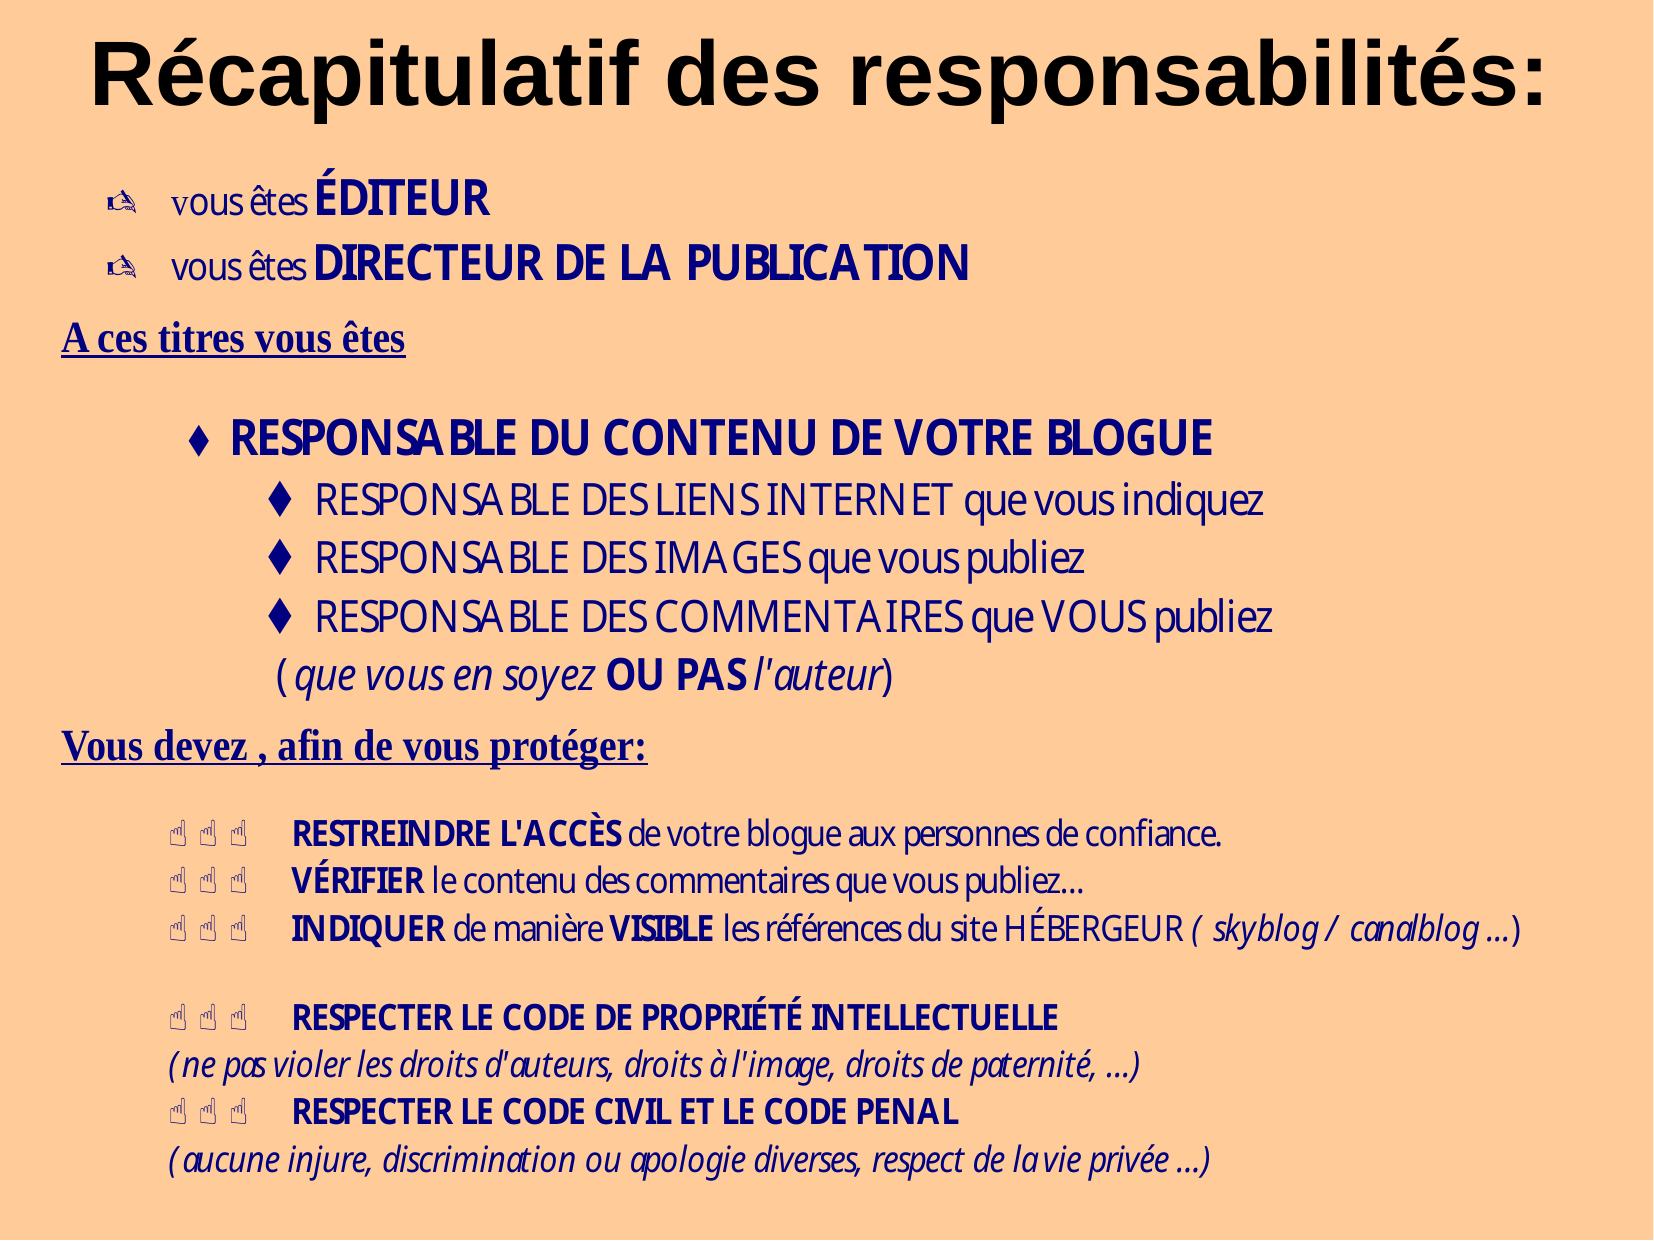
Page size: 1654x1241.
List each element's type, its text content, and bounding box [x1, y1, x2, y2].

chart [60, 167, 1654, 1211]
title Récapitulatif des responsabilités: [76, 0, 1565, 148]
